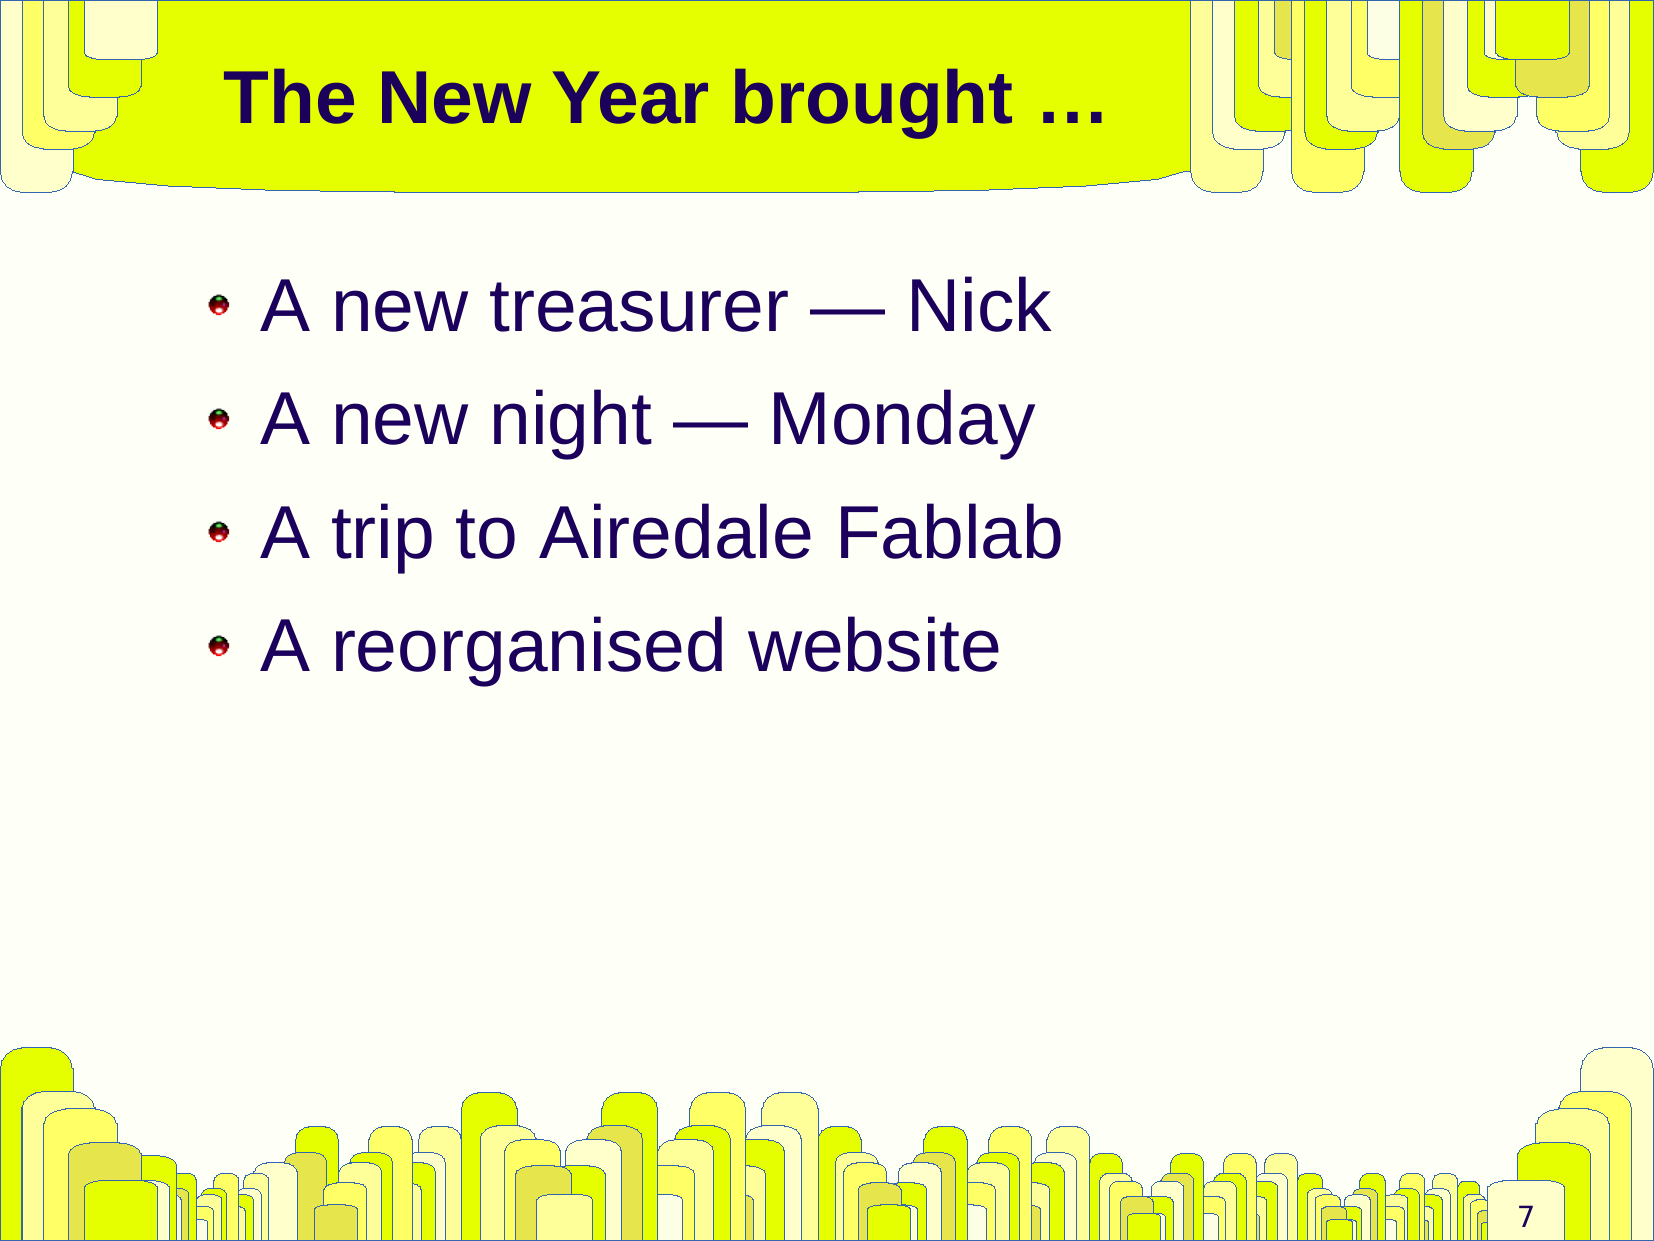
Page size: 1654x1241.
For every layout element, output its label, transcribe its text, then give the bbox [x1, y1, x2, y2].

title The New Year brought … [176, 22, 1158, 172]
list A new treasurer ― Nick A new night ― Monday A trip to Airedale Fablab A reorganised website [118, 263, 1531, 983]
